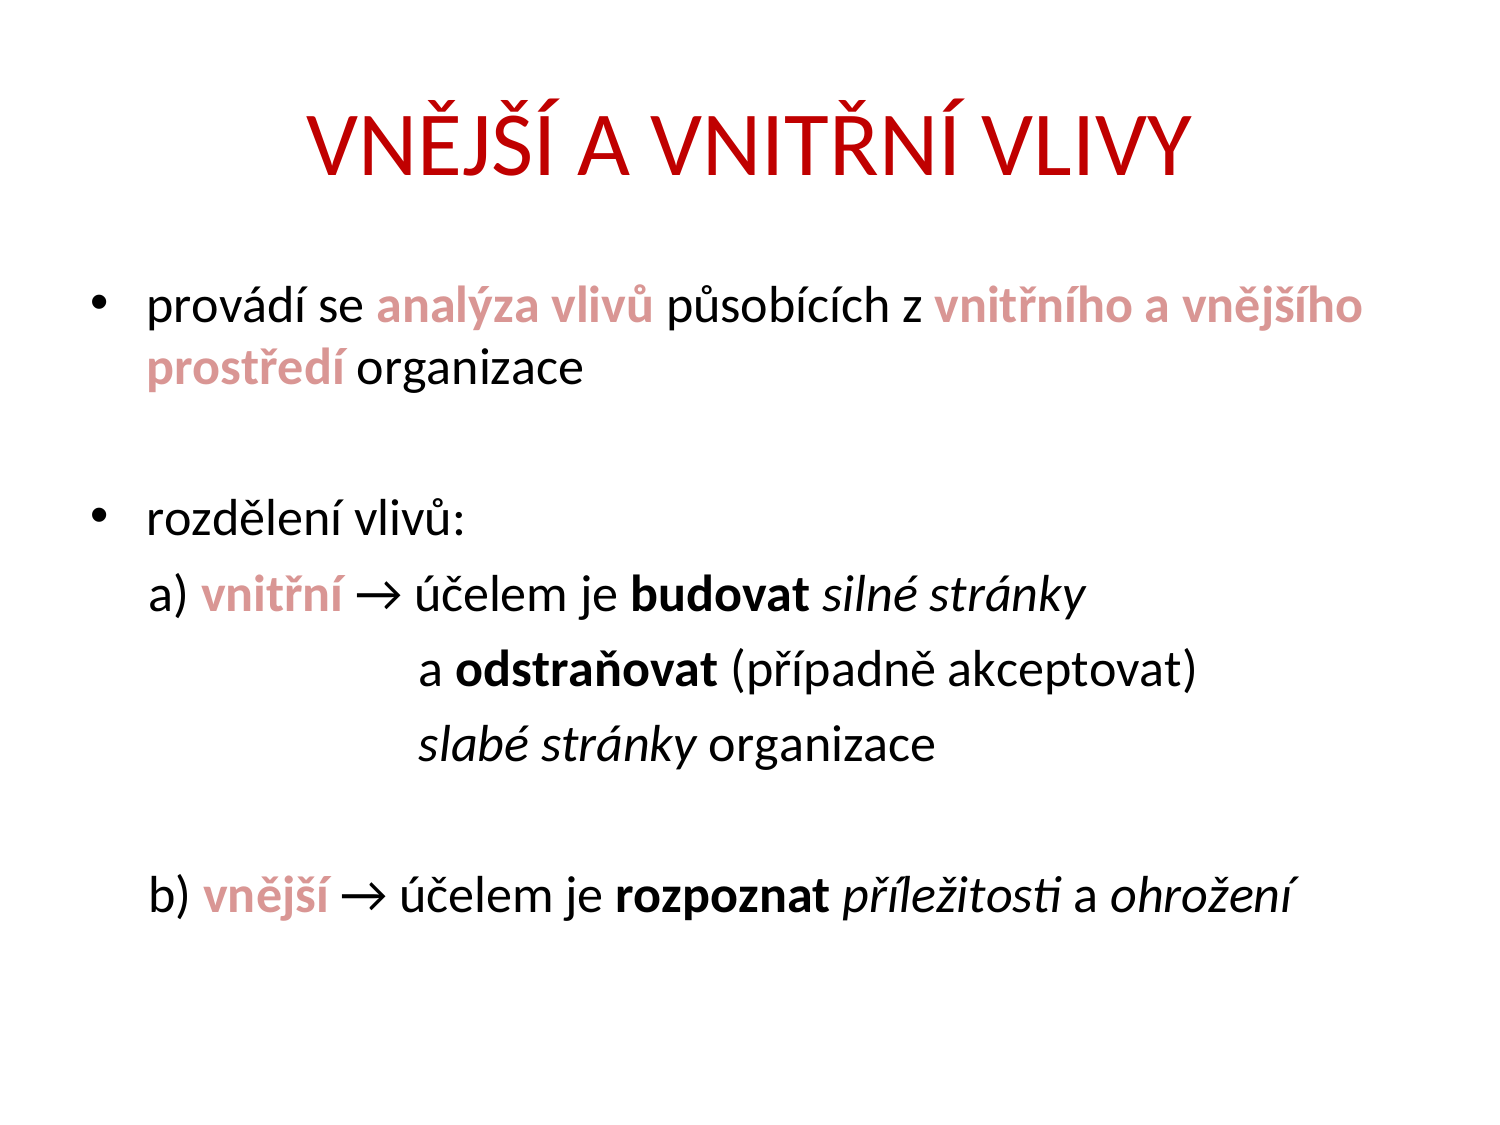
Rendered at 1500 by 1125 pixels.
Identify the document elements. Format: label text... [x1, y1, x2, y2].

list provádí se analýza vlivů působících z vnitřního a vnějšího prostředí organizace rozdělení vlivů: a) vnitřní → účelem je budovat silné stránky a odstraňovat (případně akceptovat) slabé stránky organizace b) vnější → účelem je rozpoznat příležitosti a ohrožení [75, 262, 1426, 1007]
title VNĚJŠÍ A VNITŘNÍ VLIVY [75, 45, 1426, 233]
